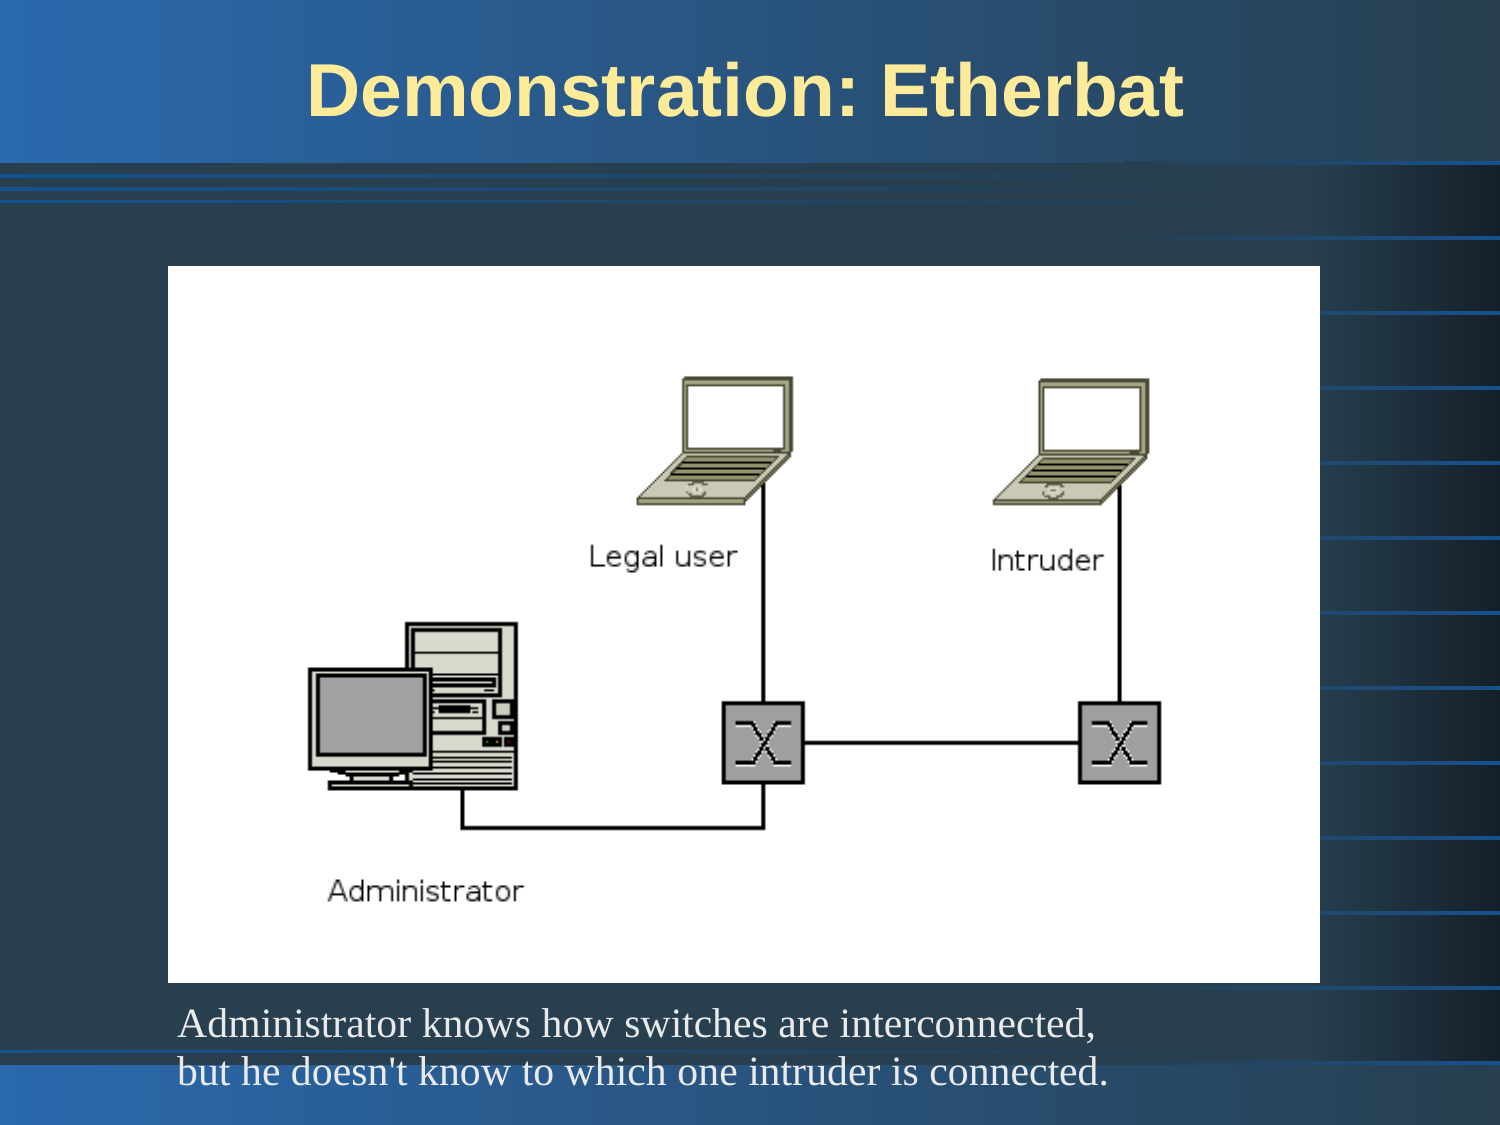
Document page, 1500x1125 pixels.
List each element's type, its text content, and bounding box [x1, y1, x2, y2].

title Demonstration: Etherbat [83, 24, 1409, 151]
picture [168, 266, 1320, 983]
text_box Administrator knows how switches are interconnected, but he doesn't know to which one intruder is connected. [177, 997, 1112, 1093]
